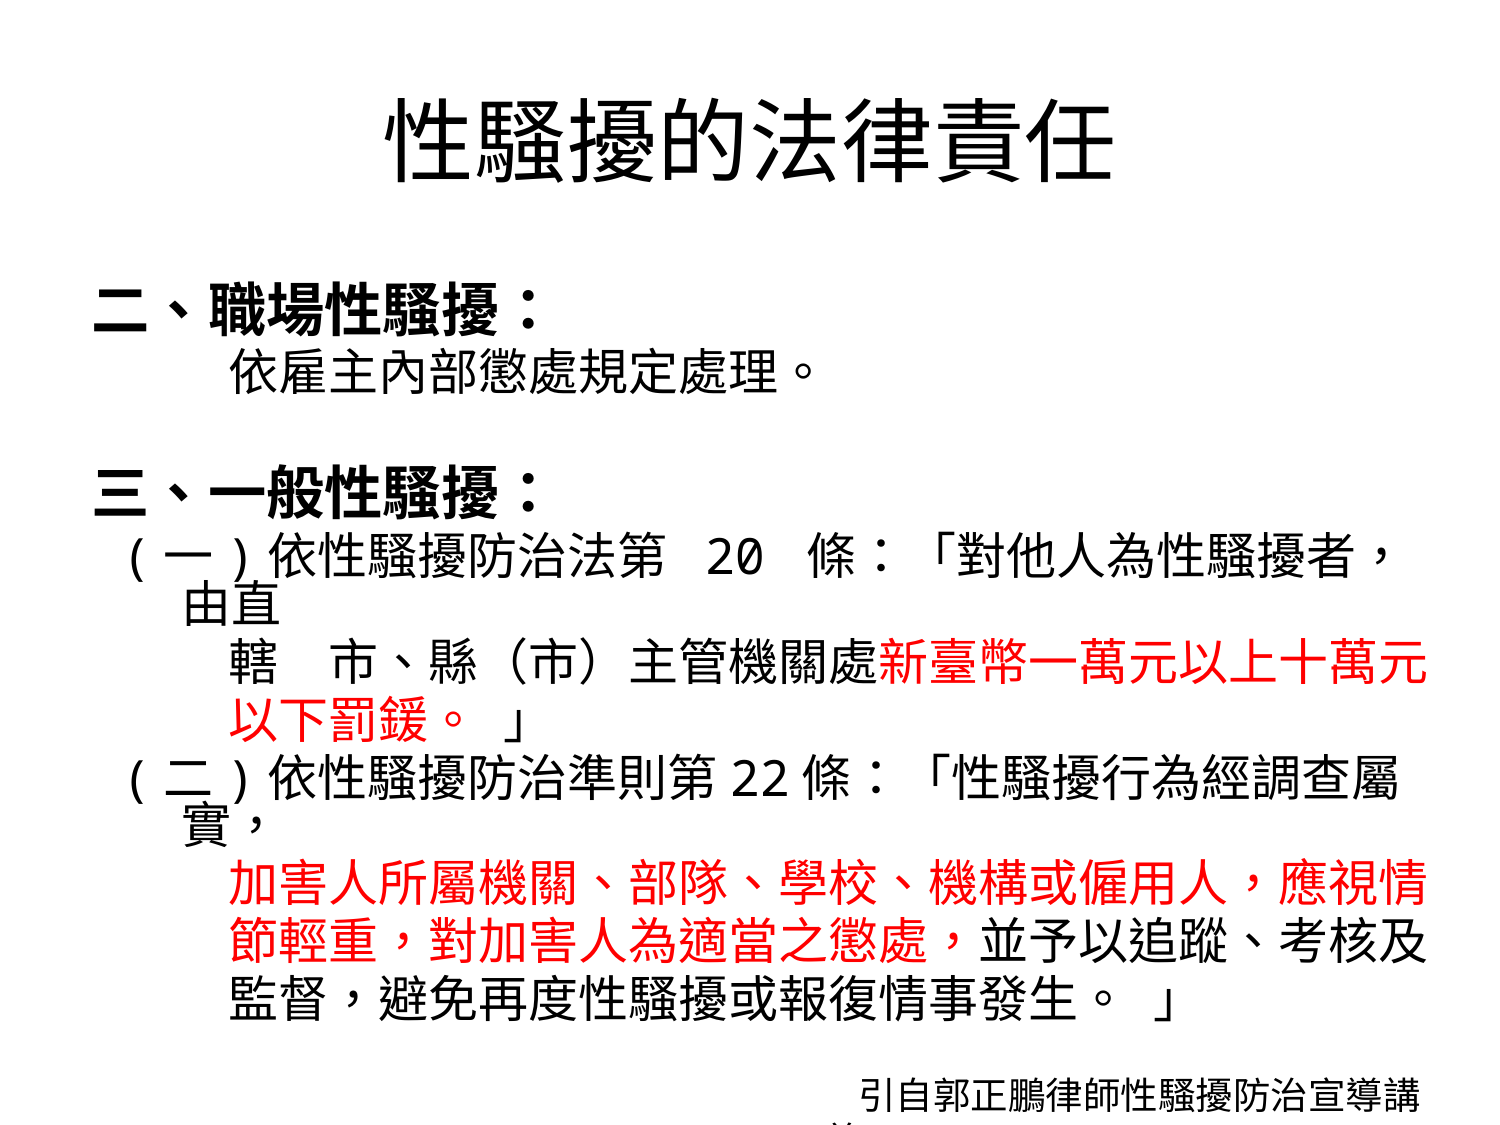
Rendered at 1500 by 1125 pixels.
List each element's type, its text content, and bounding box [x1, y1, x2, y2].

text_box 引自郭正鵬律師性騷擾防治宣導講義 [809, 1064, 1471, 1125]
list 二、職場性騷擾： 依雇主內部懲處規定處理。 三、一般性騷擾： (一)依性騷擾防治法第 20 條：「對他人為性騷擾者，由直 轄 市、縣（市）主管機關處新臺幣一萬元以上十萬元 以下罰鍰。 」 (二)依性騷擾防治準則第22條：「性騷擾行為經調查屬實， 加害人所屬機關、部隊、學校、機構或僱用人，應視情 節輕重，對加害人為適當之懲處，並予以追蹤、考核及 監督，避免再度性騷擾或報復情事發生。 」 [76, 278, 1465, 1037]
title 性騷擾的法律責任 [75, 45, 1425, 233]
